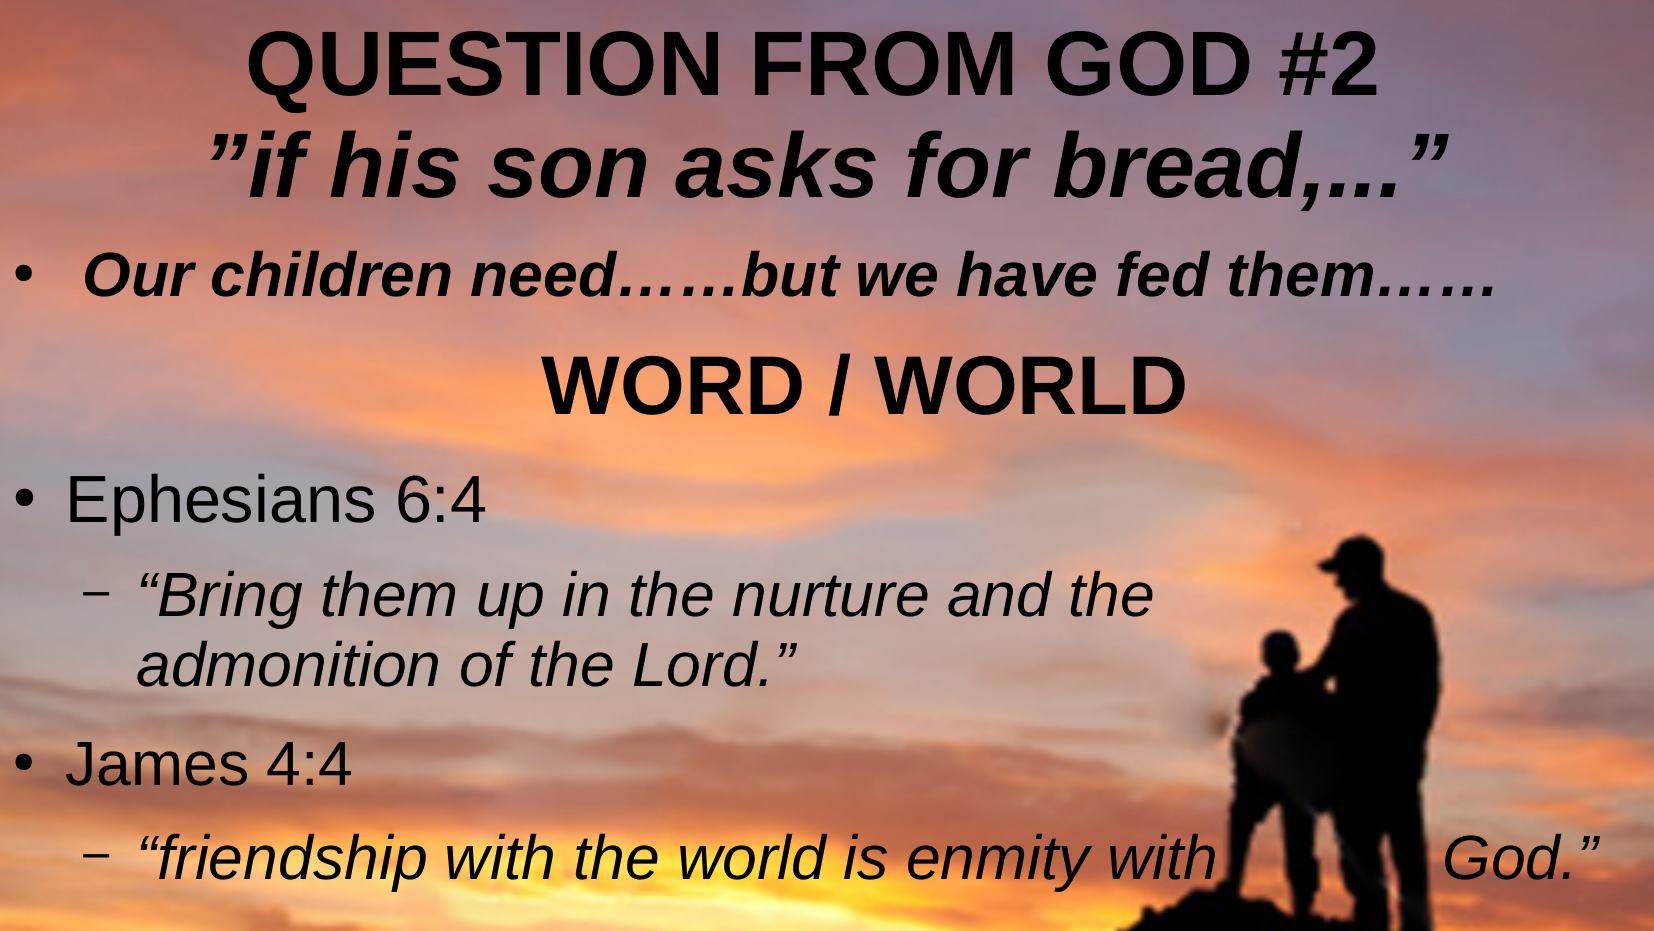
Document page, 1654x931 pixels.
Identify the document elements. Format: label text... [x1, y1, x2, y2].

picture [0, 0, 1654, 240]
title QUESTION FROM GOD #2 ”if his son asks for bread,...” [82, 12, 1571, 218]
list Our children need……but we have fed them…… WORD / WORLD Ephesians 6:4 “Bring them up in the nurture and the admonition of the Lord.” James 4:4 “friendship with the world is enmity with God.” [0, 240, 1654, 931]
